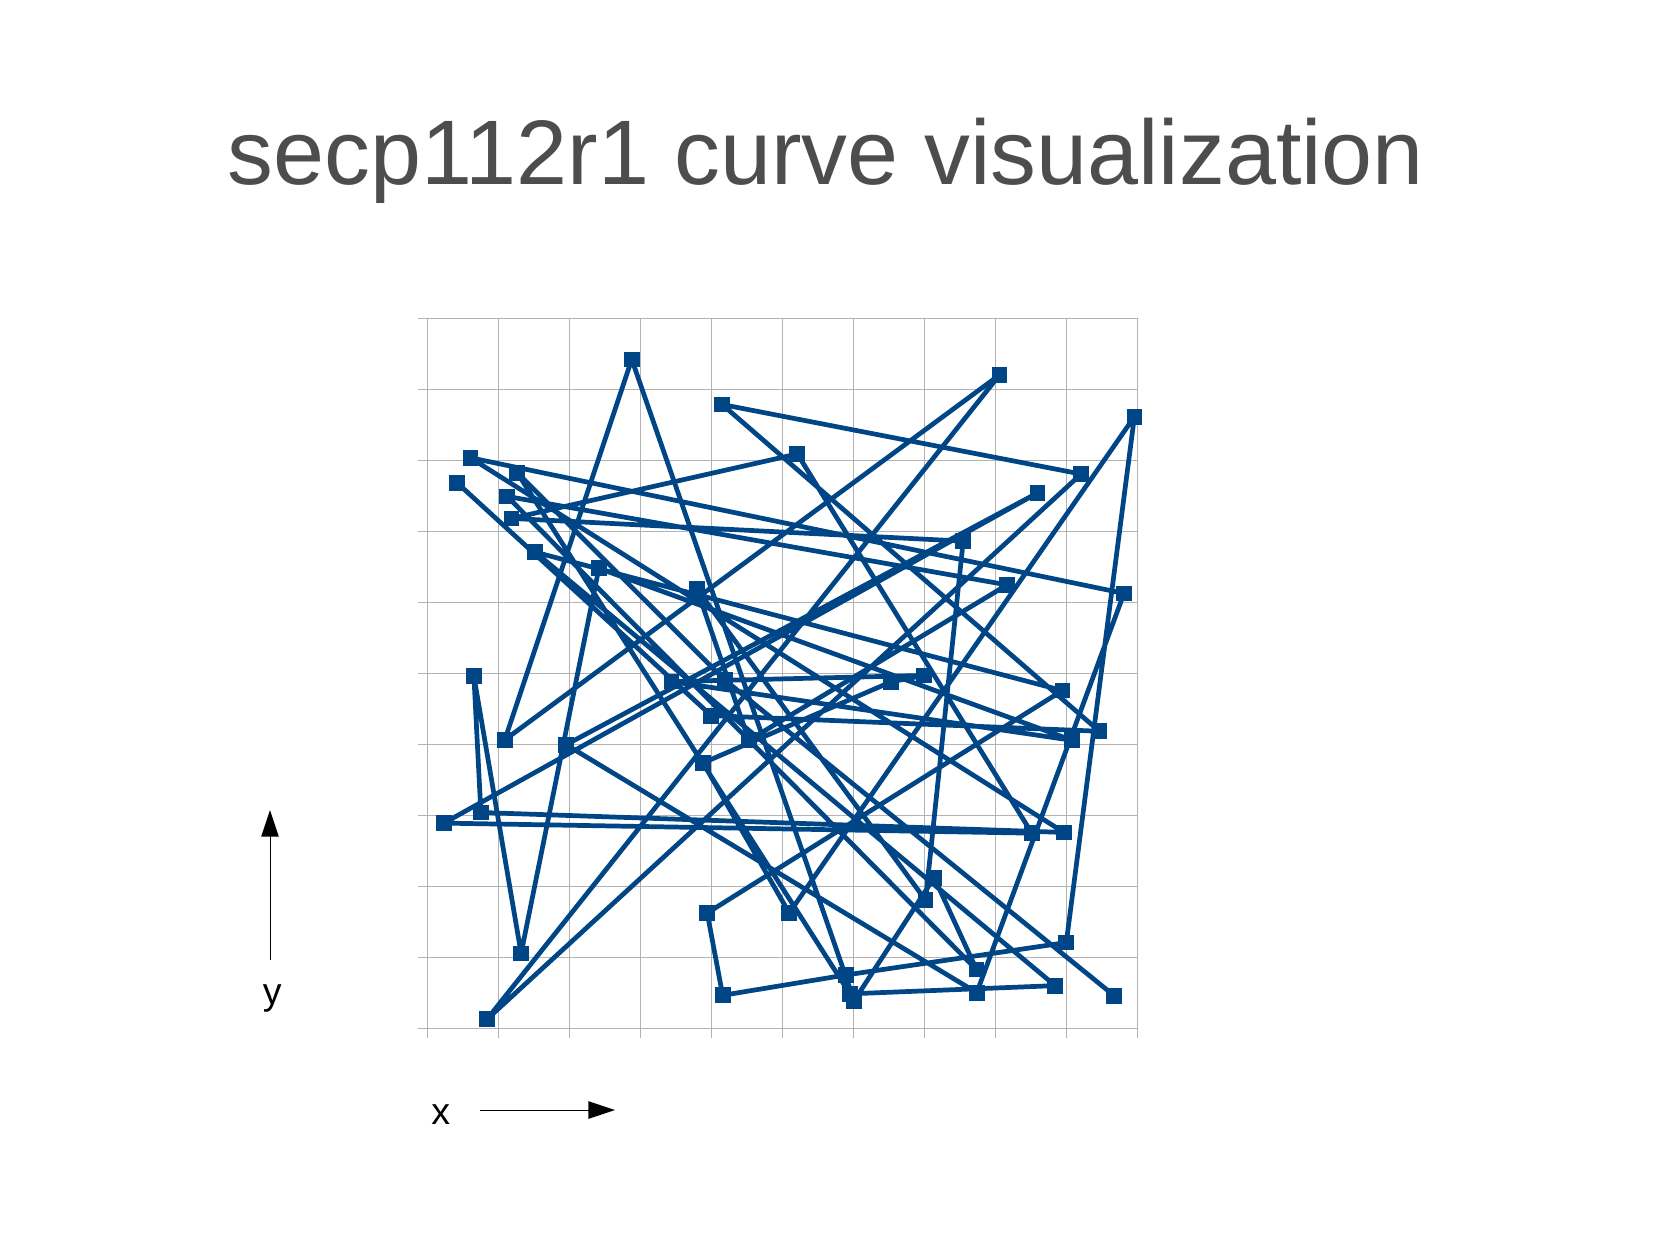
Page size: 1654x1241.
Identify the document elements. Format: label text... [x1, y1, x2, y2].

chart [330, 225, 1306, 1096]
text_box y [248, 963, 297, 1021]
title secp112r1 curve visualization [82, 49, 1571, 257]
text_box x [416, 1096, 466, 1141]
